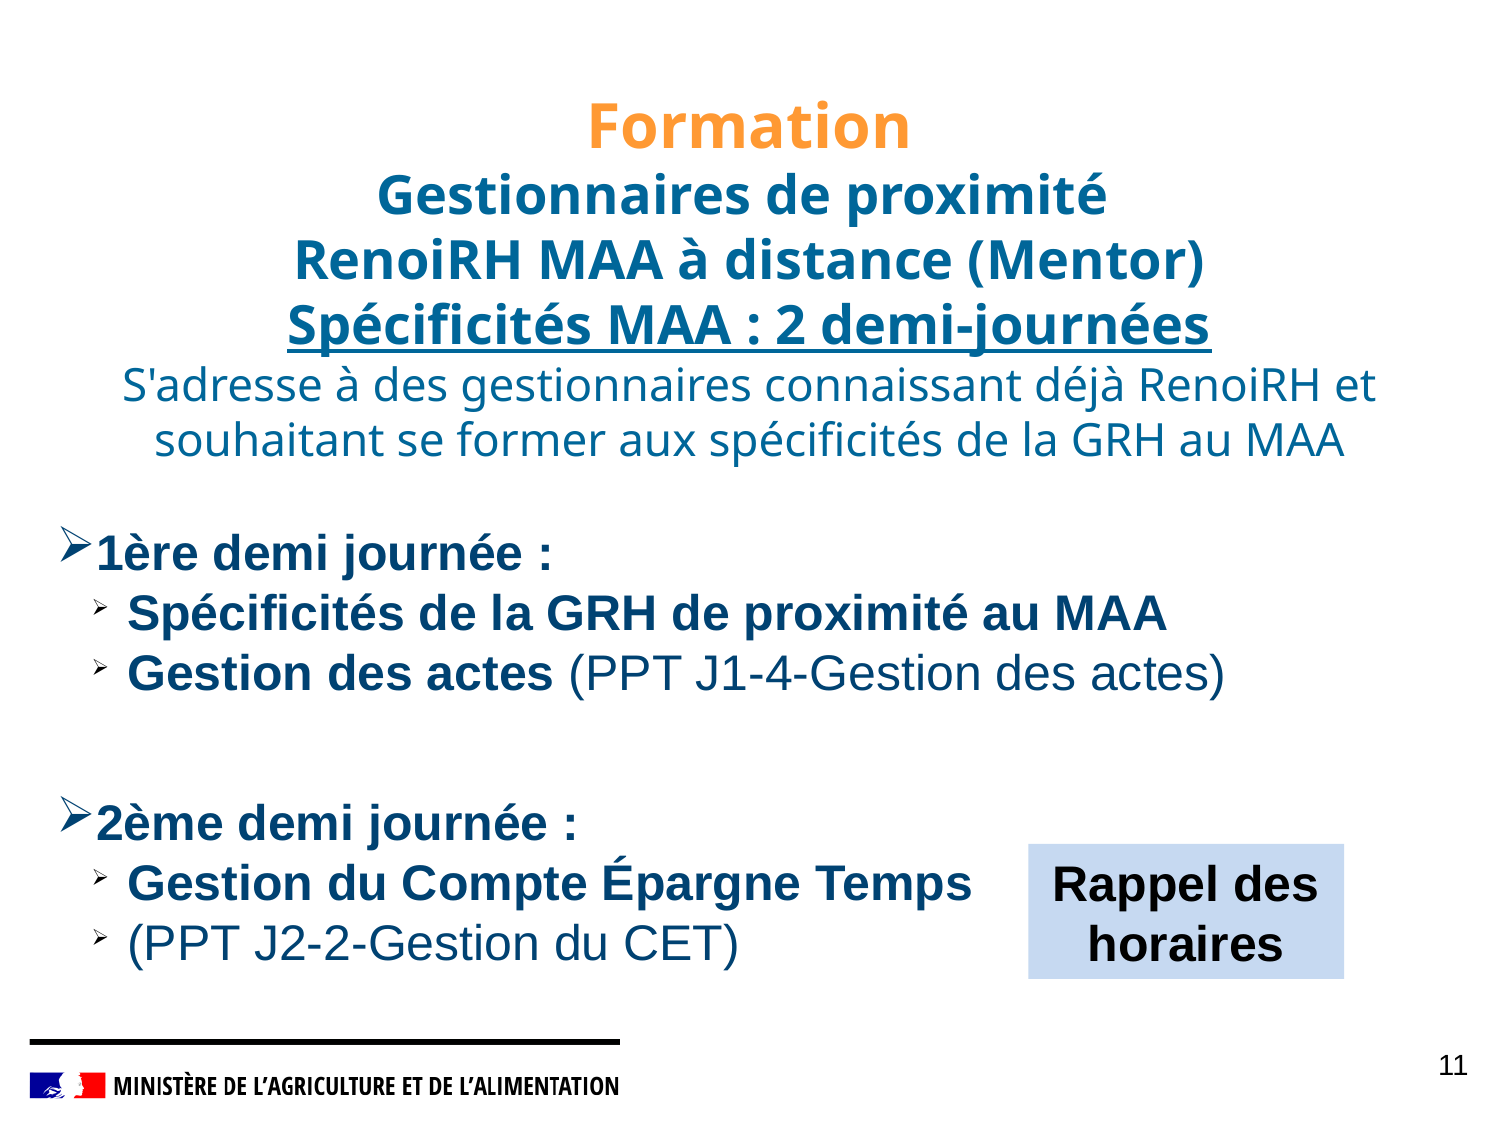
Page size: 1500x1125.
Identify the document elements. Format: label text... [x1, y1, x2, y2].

picture [29, 1039, 620, 1099]
text_box Rappel des horaires [1028, 843, 1345, 979]
text_box Formation Gestionnaires de proximité RenoiRH MAA à distance (Mentor) Spécificités MAA : 2 demi-journées S'adresse à des gestionnaires connaissant déjà RenoiRH et souhaitant se former aux spécificités de la GRH au MAA 1ère demi journée : Spécificités de la GRH de proximité au MAA Gestion des actes (PPT J1-4-Gestion des actes) 2ème demi journée : Gestion du Compte Épargne Temps (PPT J2-2-Gestion du CET) [41, 89, 1458, 922]
